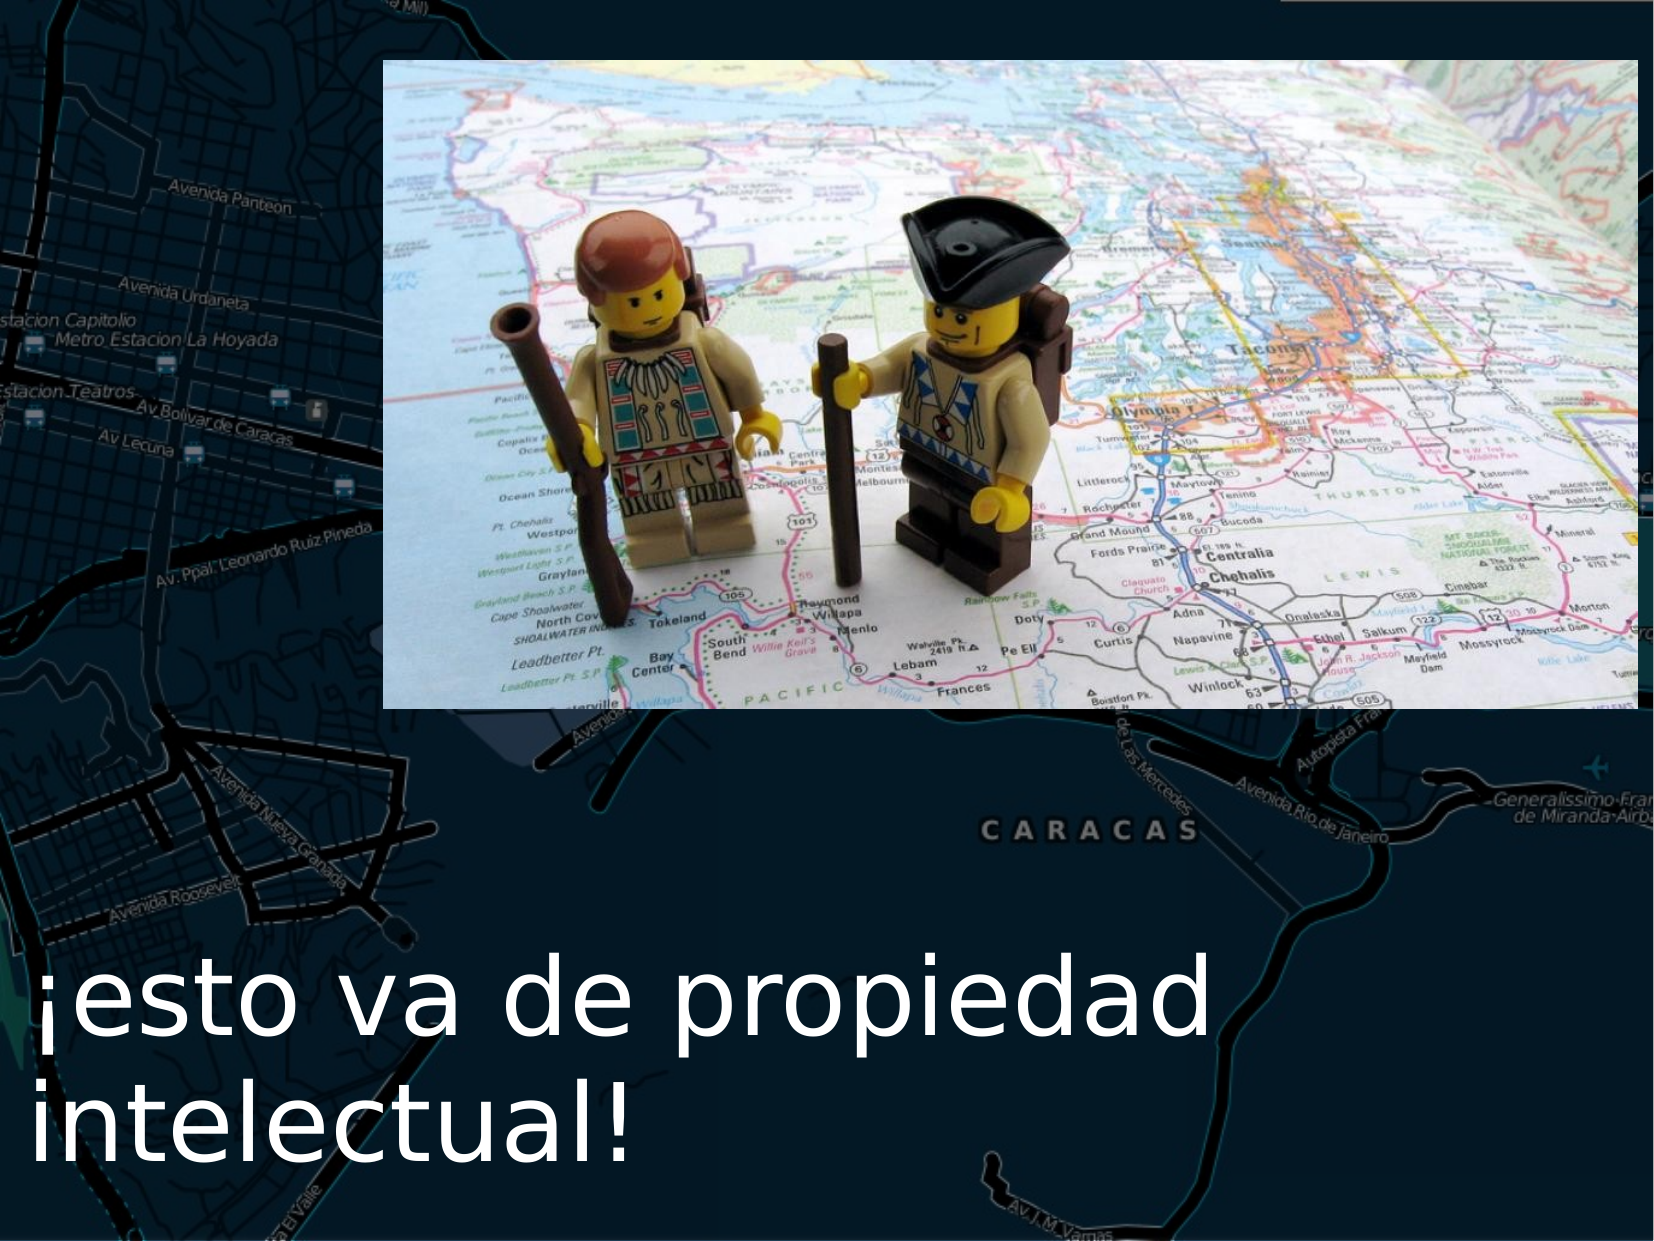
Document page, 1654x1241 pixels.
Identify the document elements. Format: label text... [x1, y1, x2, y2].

title ¡esto va de propiedad intelectual! [18, 909, 1649, 1214]
picture [0, 0, 1653, 1241]
